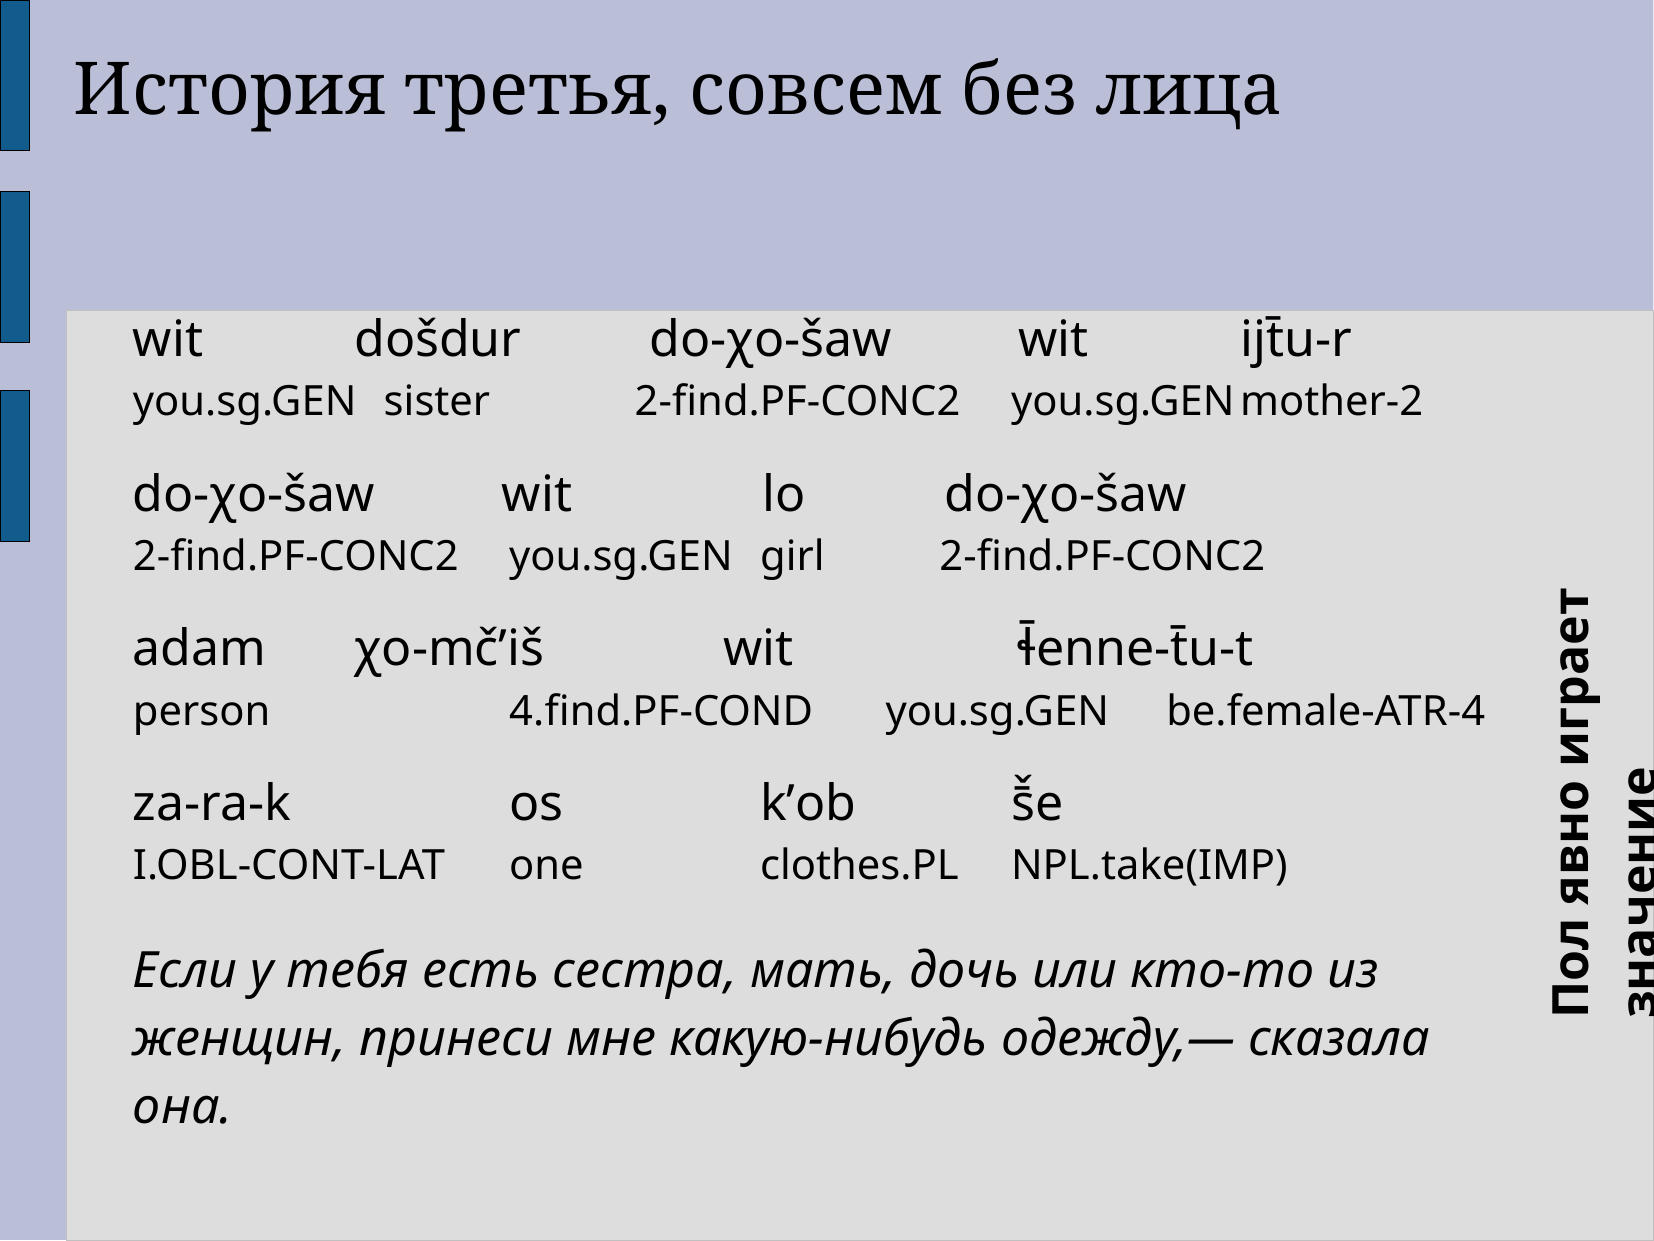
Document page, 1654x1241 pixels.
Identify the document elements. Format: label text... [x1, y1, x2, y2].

text_box wit došdur do-χo-šaw wit ijt̄u-r you.sg.GEN sister 2-find.PF-CONC2 you.sg.GEN mother-2 do-χo-šaw wit lo do-χo-šaw 2-find.PF-CONC2 you.sg.GEN girl 2-find.PF-CONC2 adam χo-mčʼiš wit ɬ̄enne-t̄u-t person 4.find.PF-COND you.sg.GEN be.female-ATR-4 za-ra-k os kʼob s̄̌e I.OBL-CONT-LAT one clothes.PL NPL.take(IMP) Если у тебя есть сестра, мать, дочь или кто-то из женщин, принеси мне какую-нибудь одежду,— сказала она. [118, 295, 1536, 1241]
text_box История третья, совсем без лица [58, 29, 1654, 143]
text_box Пол явно играет значение [1527, 324, 1625, 1034]
